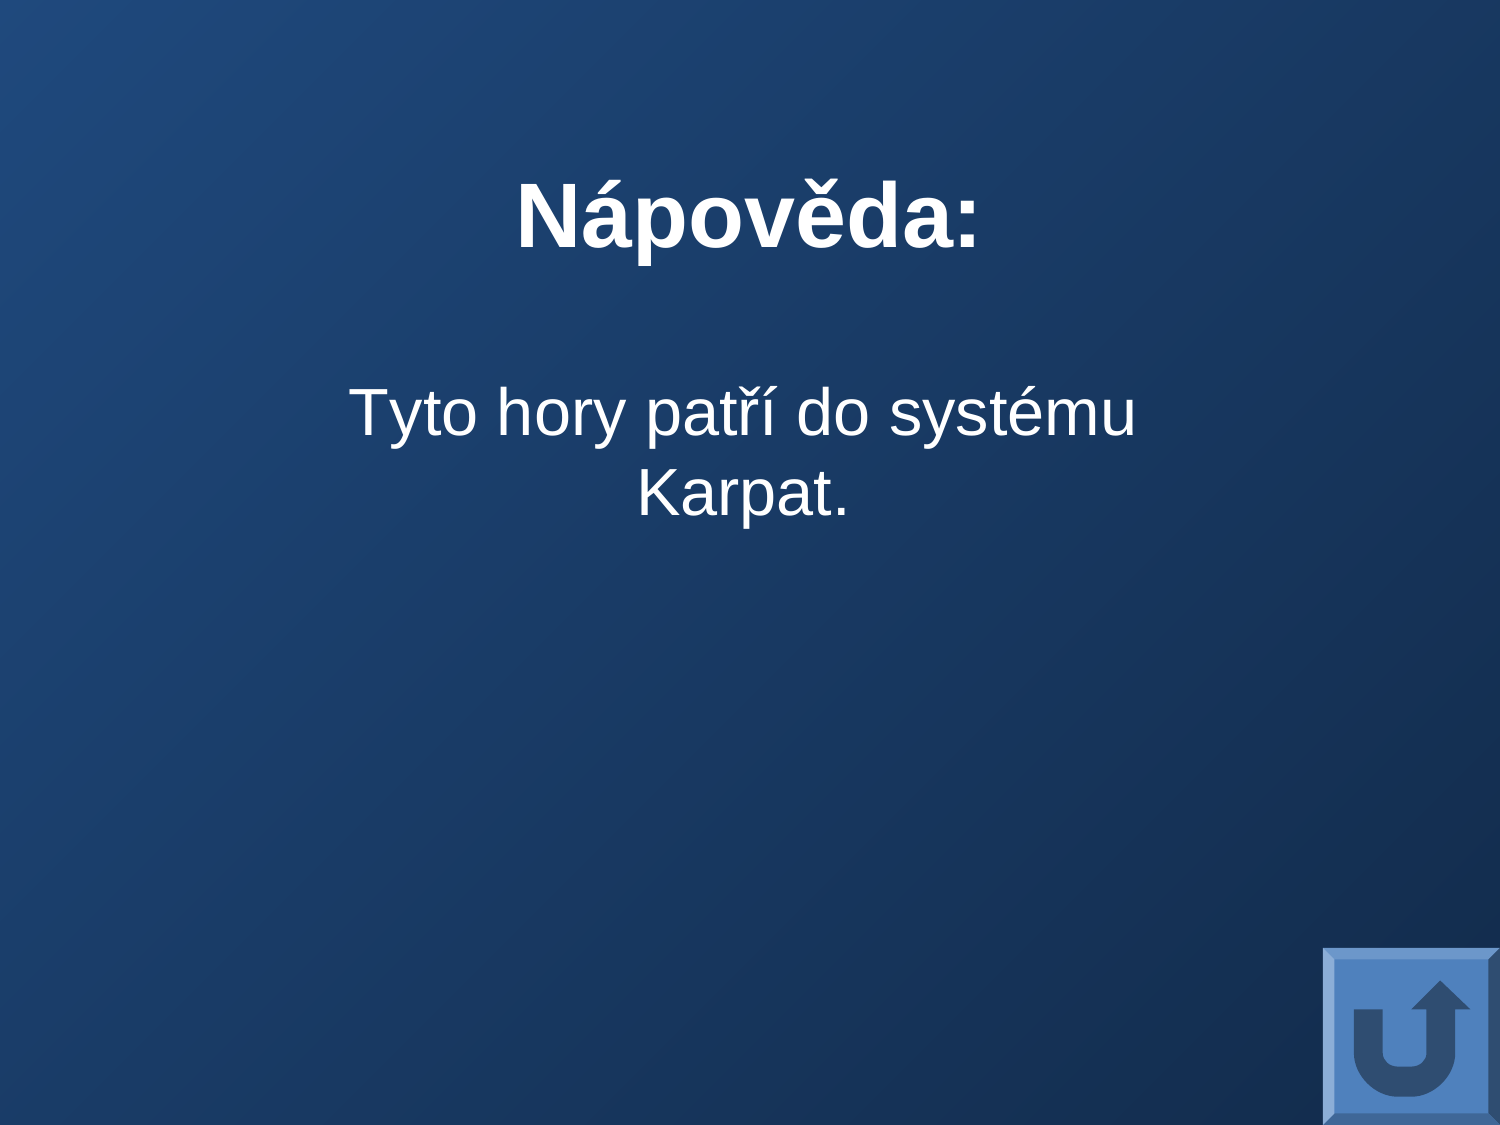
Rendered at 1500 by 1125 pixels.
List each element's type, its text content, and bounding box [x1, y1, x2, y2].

title Nápověda: [112, 90, 1388, 332]
text_box [1324, 947, 1500, 1125]
text_box Tyto hory patří do systému Karpat. [218, 361, 1269, 650]
